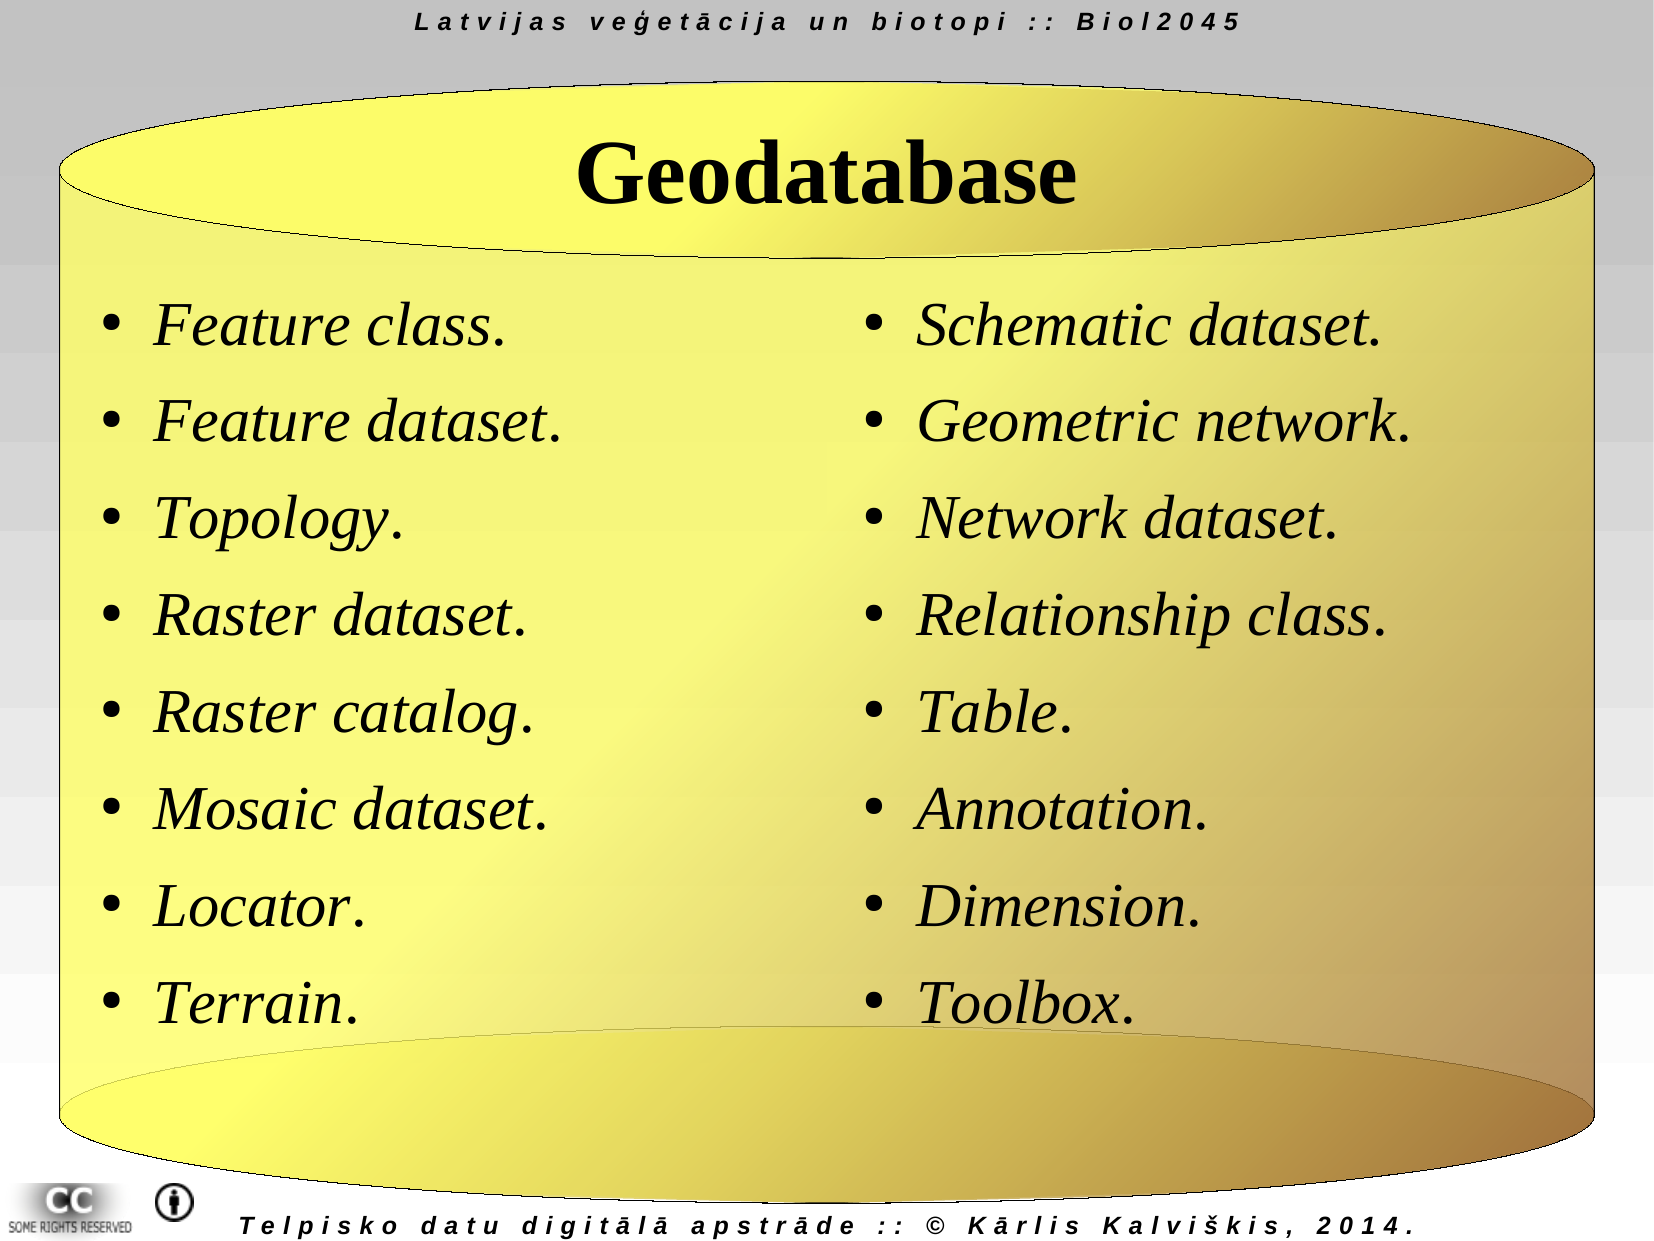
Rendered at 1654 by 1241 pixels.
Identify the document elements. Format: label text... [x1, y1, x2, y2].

title Geodatabase [29, 49, 1625, 296]
list Feature class. Feature dataset. Topology. Raster dataset. Raster catalog. Mosaic dataset. Locator. Terrain. [82, 289, 809, 1098]
list Schematic dataset. Geometric network. Network dataset. Relationship class. Table. Annotation. Dimension. Toolbox. [845, 289, 1572, 1098]
picture [0, 0, 1654, 1241]
text_box [59, 296, 1595, 1204]
